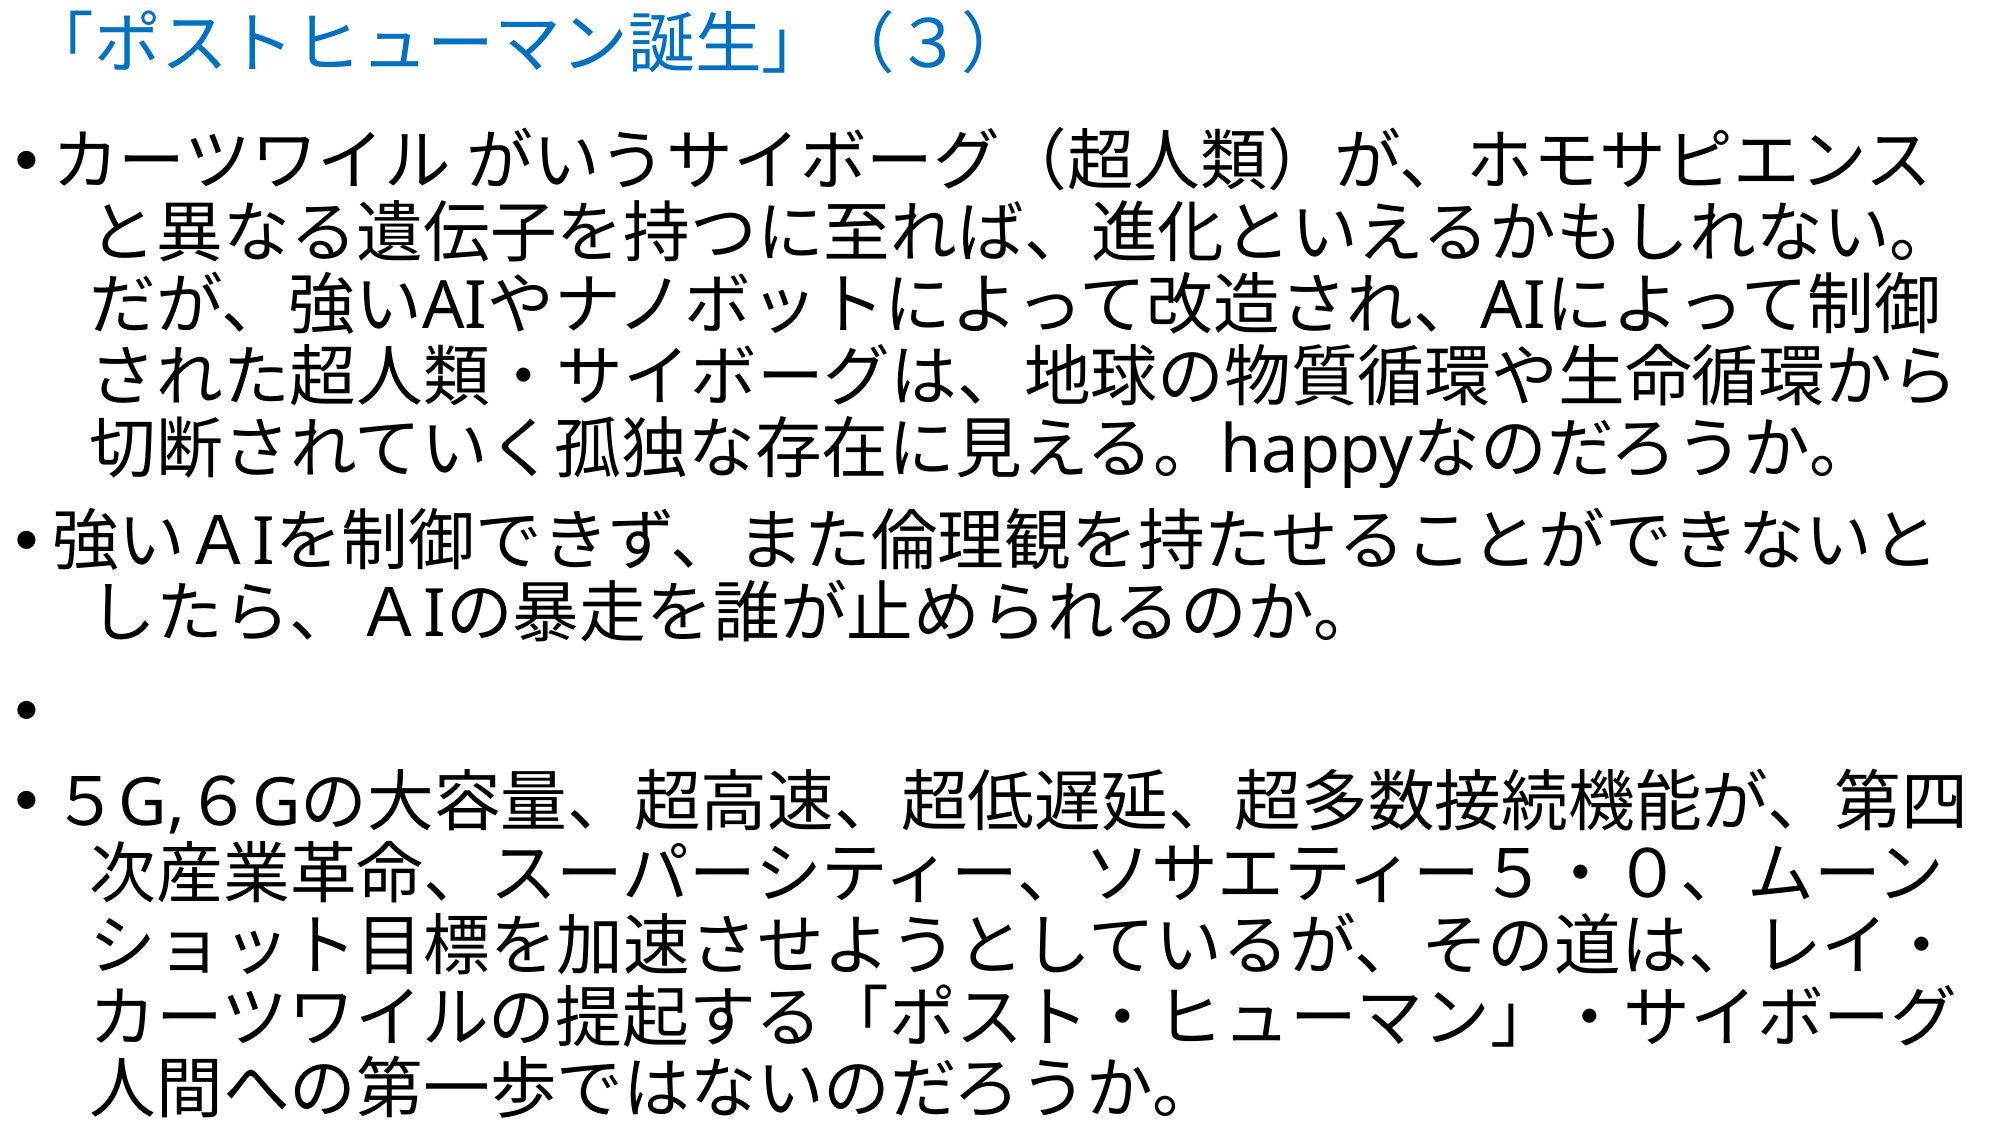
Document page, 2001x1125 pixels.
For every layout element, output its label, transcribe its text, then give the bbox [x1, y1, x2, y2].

title 「ポストヒューマン誕生」（３） [12, 0, 2000, 91]
list カーツワイル がいうサイボーグ（超人類）が、ホモサピエンスと異なる遺伝子を持つに至れば、進化といえるかもしれない。だが、強いAIやナノボットによって改造され、AIによって制御された超人類・サイボーグは、地球の物質循環や生命循環から切断されていく孤独な存在に見える。happyなのだろうか。 強いＡIを制御できず、また倫理観を持たせることができないとしたら、ＡIの暴走を誰が止められるのか。 ５G,６Gの大容量、超高速、超低遅延、超多数接続機能が、第四次産業革命、スーパーシティー、ソサエティー５・０、ムーンショット目標を加速させようとしているが、その道は、レイ・カーツワイルの提起する「ポスト・ヒューマン」・サイボーグ人間への第一歩ではないのだろうか。 [0, 119, 1992, 834]
